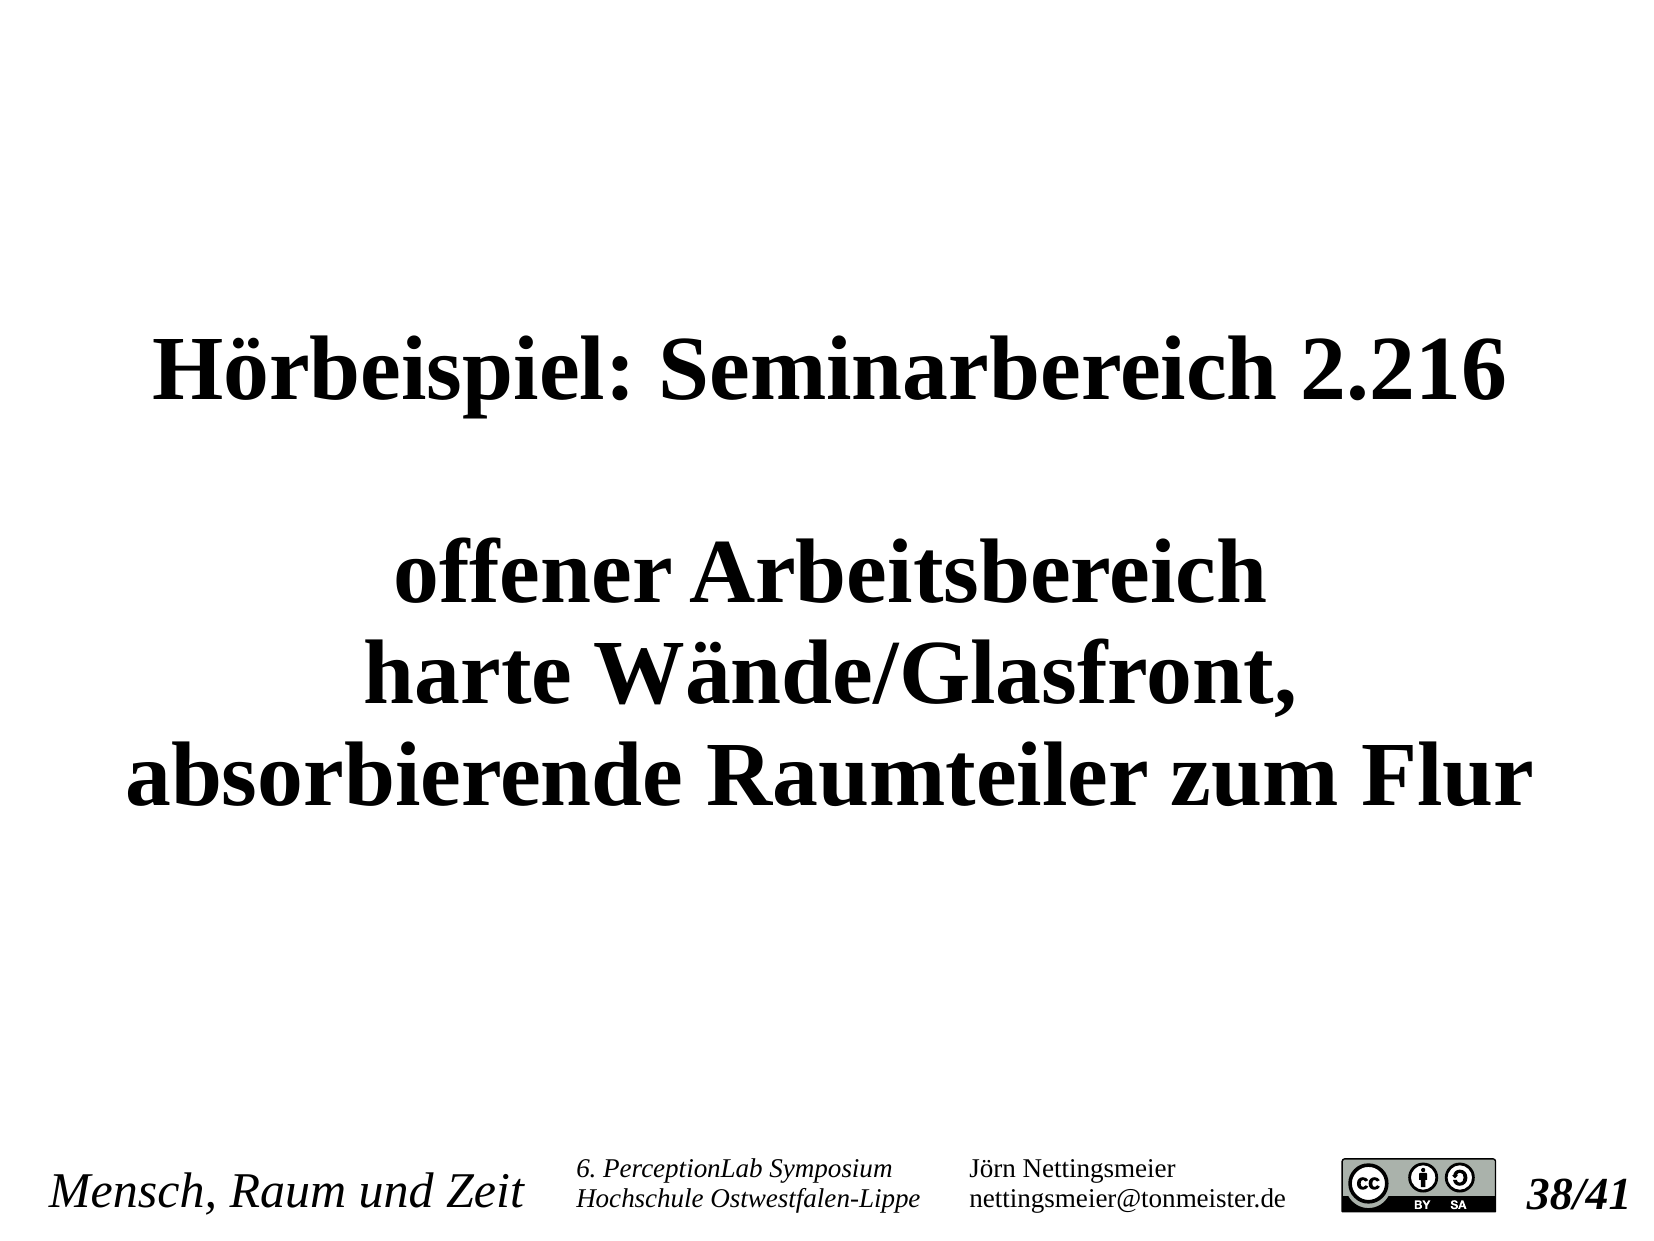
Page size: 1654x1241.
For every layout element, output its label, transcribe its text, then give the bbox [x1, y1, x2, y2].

title Hörbeispiel: Seminarbereich 2.216 offener Arbeitsbereich harte Wände/Glasfront, absorbierende Raumteiler zum Flur [86, 272, 1576, 871]
